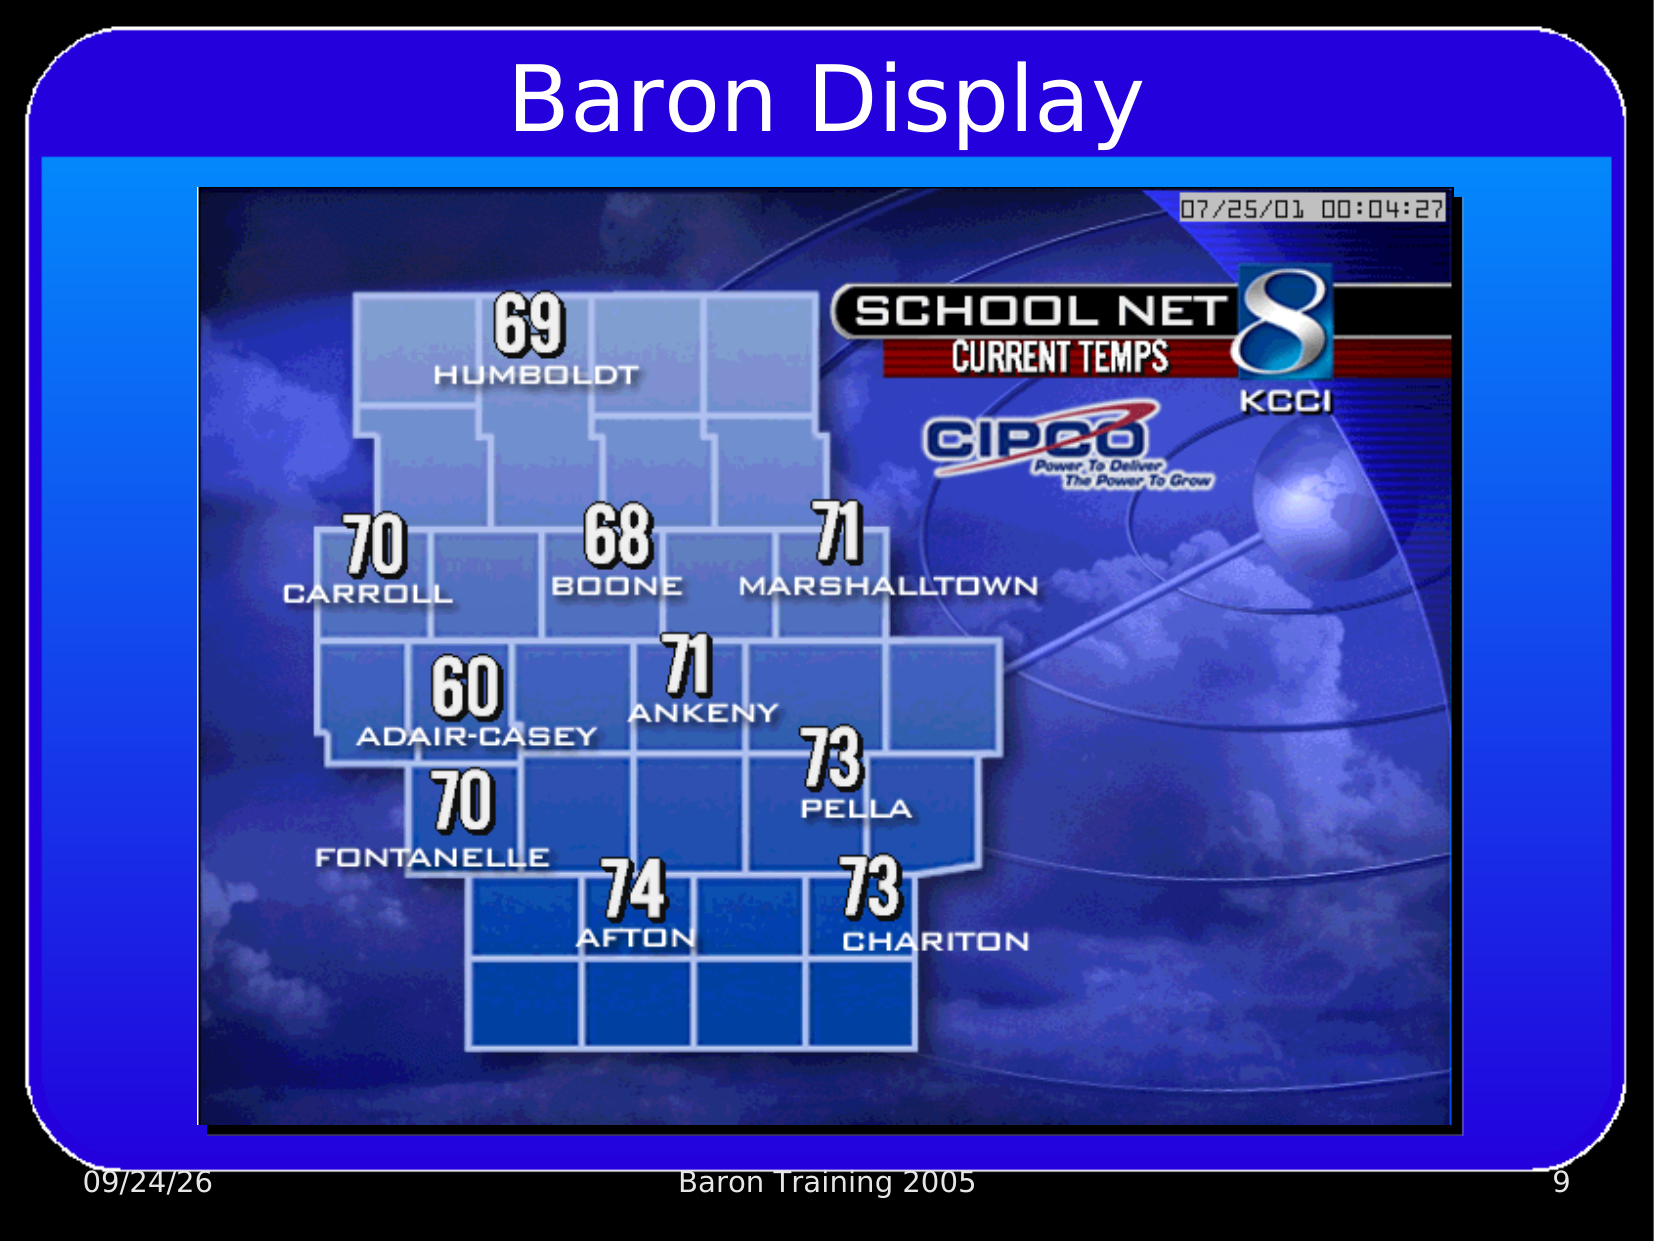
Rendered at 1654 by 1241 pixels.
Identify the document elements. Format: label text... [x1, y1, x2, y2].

picture [0, 0, 1654, 1241]
title Baron Display [82, 46, 1571, 154]
